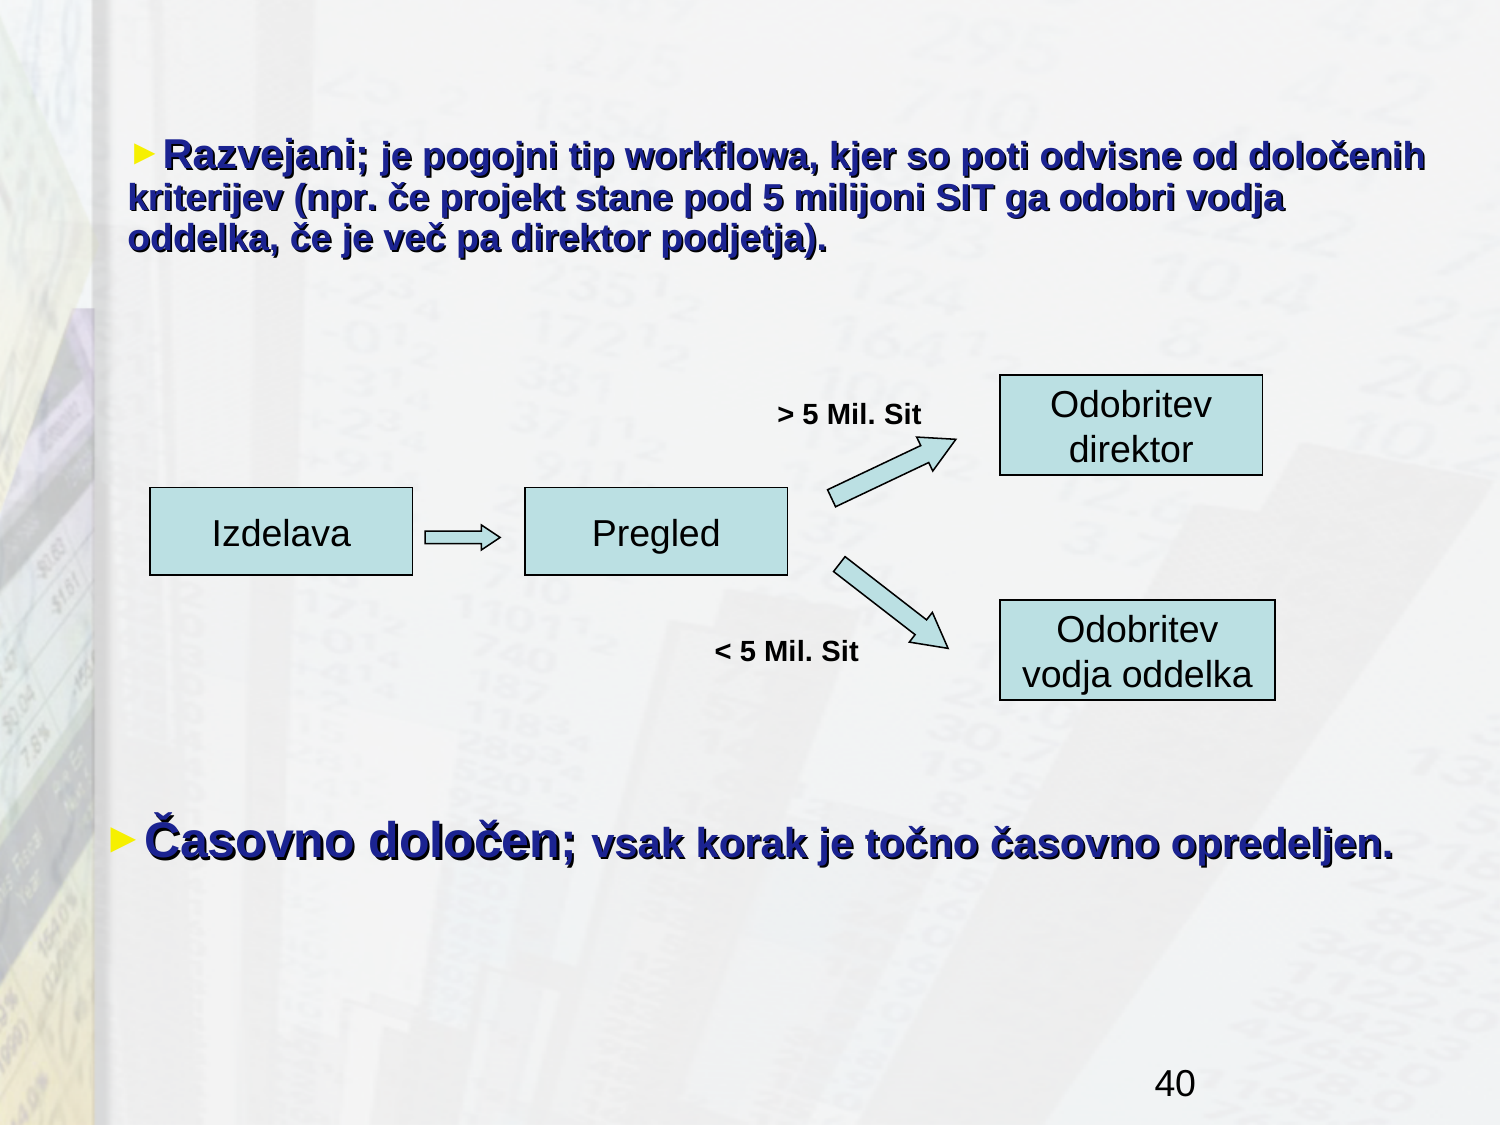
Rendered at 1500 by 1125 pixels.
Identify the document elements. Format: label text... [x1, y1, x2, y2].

text_box Časovno določen; vsak korak je točno časovno opredeljen. [87, 800, 1435, 938]
text_box Izdelava [149, 487, 413, 576]
text_box Odobritev direktor [999, 374, 1263, 475]
text_box < 5 Mil. Sit [699, 624, 888, 676]
text_box [425, 524, 501, 550]
picture [0, 0, 1500, 1125]
text_box [827, 438, 956, 507]
text_box Pregled [524, 487, 788, 576]
text_box Odobritev vodja oddelka [999, 599, 1275, 700]
text_box [833, 556, 949, 649]
text_box > 5 Mil. Sit [762, 387, 951, 438]
list Razvejani; je pogojni tip workflowa, kjer so poti odvisne od določenih kriterijev (npr. če projekt stane pod 5 milijoni SIT ga odobri vodja oddelka, če je več pa direktor podjetja). [112, 125, 1460, 267]
